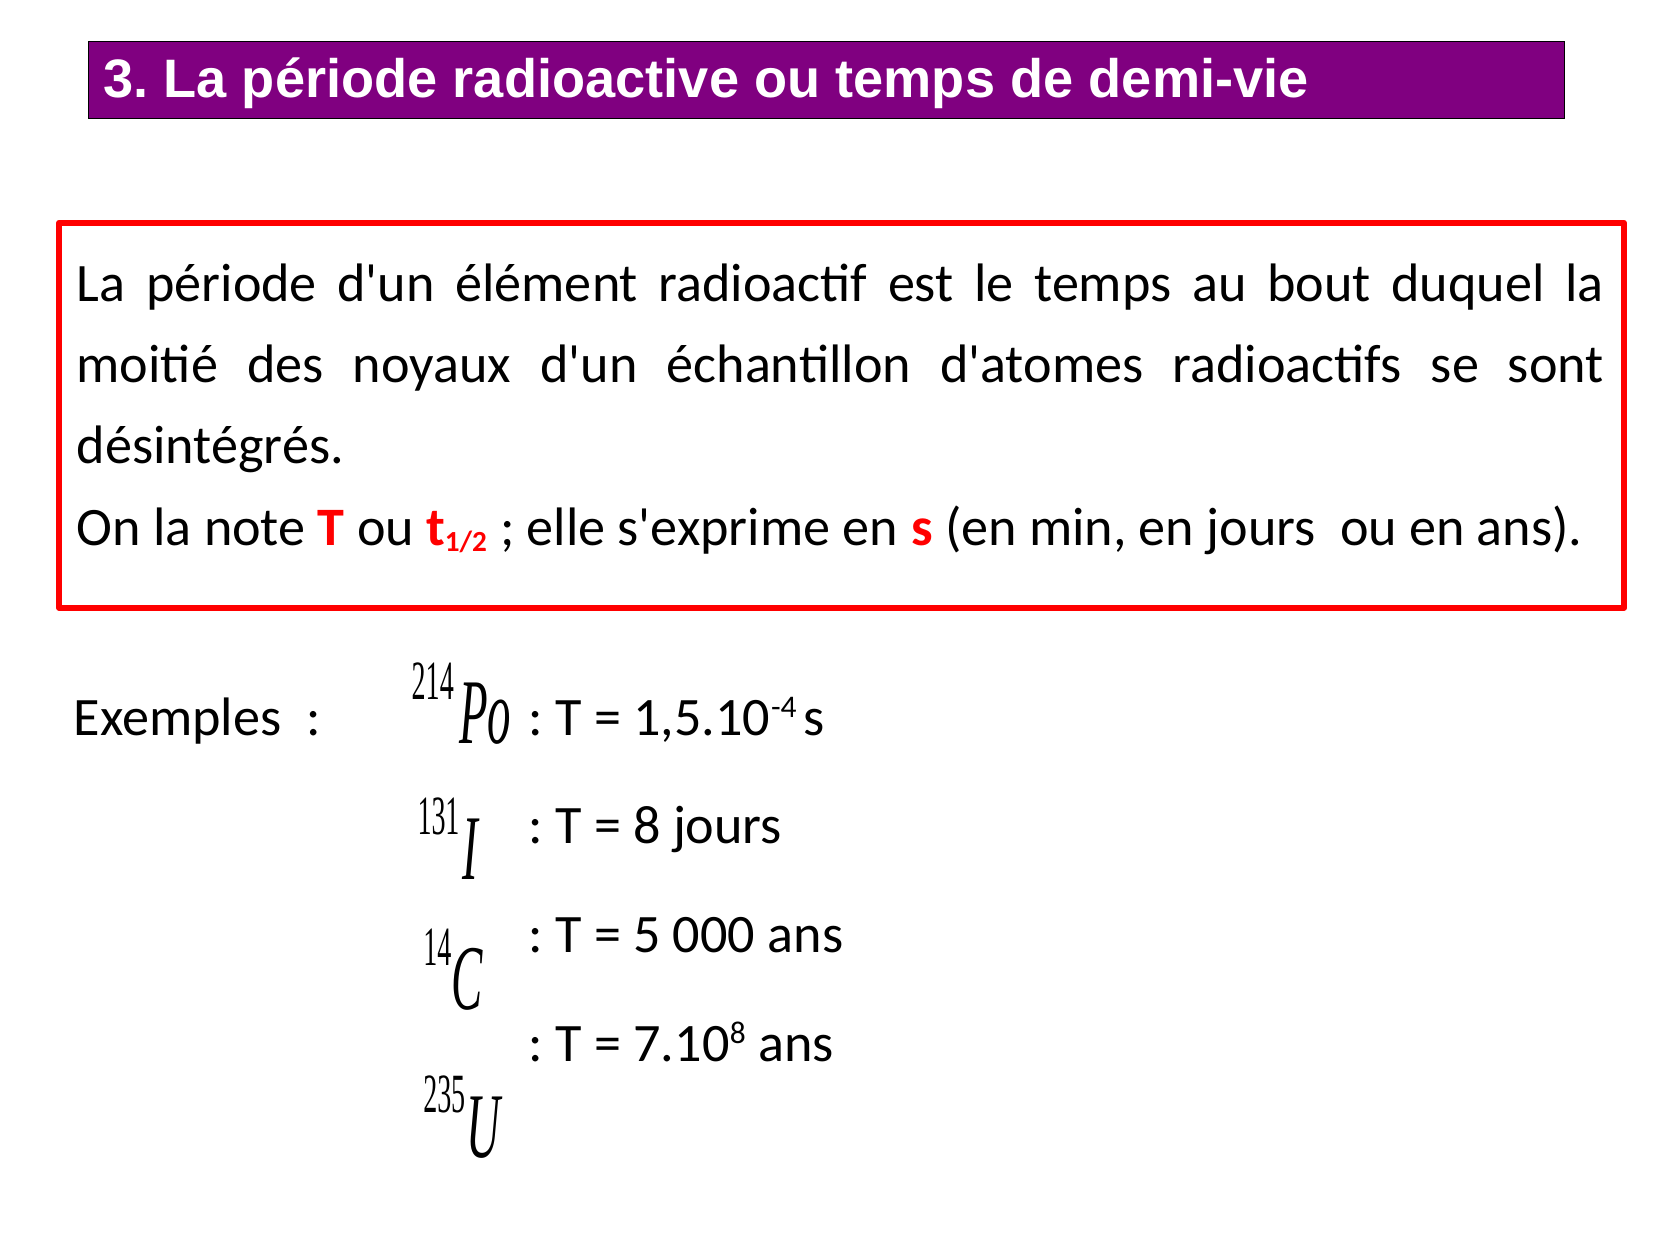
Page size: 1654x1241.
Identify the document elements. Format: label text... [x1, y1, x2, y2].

text_box La période d'un élément radioactif est le temps au bout duquel la moitié des noyaux d'un échantillon d'atomes radioactifs se sont désintégrés. On la note T ou t1/2 ; elle s'exprime en s (en min, en jours ou en ans). [59, 222, 1625, 608]
chart [401, 649, 520, 768]
text_box 3. La période radioactive ou temps de demi-vie [88, 41, 1565, 119]
chart [413, 1062, 510, 1182]
text_box Exemples : : T = 1,5.10-4 s : T = 8 jours : T = 5 000 ans : T = 7.108 ans [59, 686, 975, 1166]
chart [413, 915, 493, 1034]
chart [407, 785, 489, 904]
